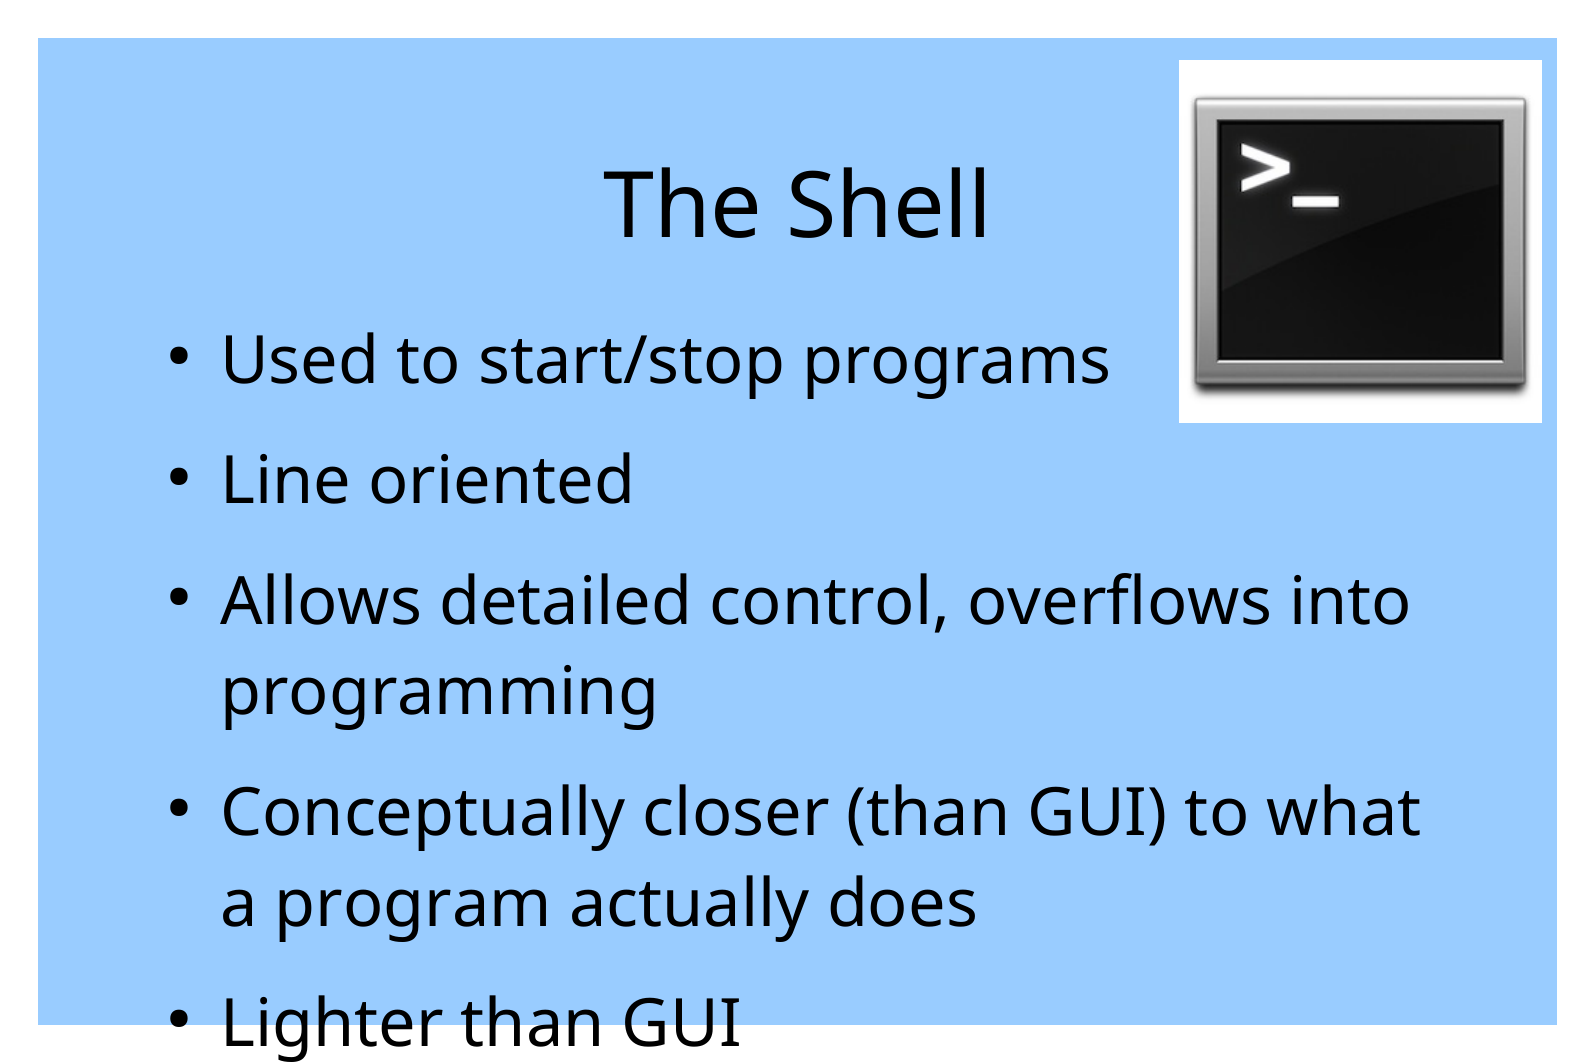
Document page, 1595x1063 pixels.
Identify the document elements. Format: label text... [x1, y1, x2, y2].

title The Shell [149, 119, 1179, 285]
picture [1179, 60, 1542, 423]
list Used to start/stop programs Line oriented Allows detailed control, overflows into programming Conceptually closer (than GUI) to what a program actually does Lighter than GUI [149, 312, 1447, 994]
